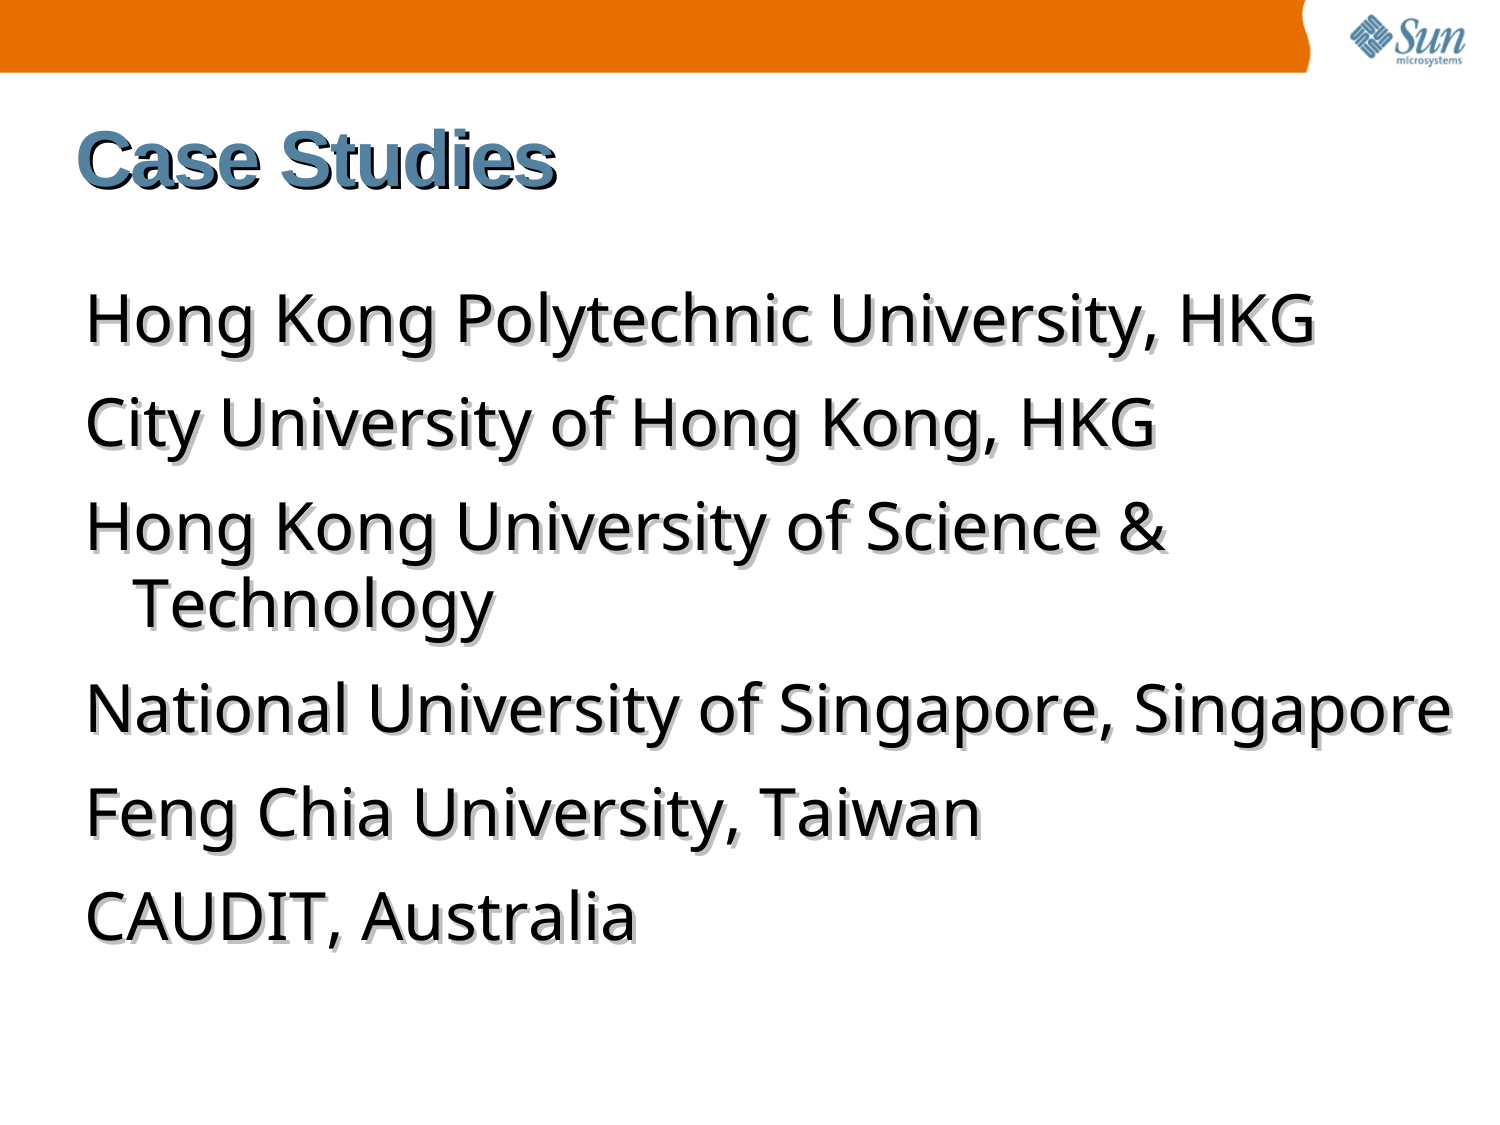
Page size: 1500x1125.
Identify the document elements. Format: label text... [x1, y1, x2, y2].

picture [0, 0, 1500, 75]
title Case Studies [75, 122, 1438, 228]
list Hong Kong Polytechnic University, HKG City University of Hong Kong, HKG Hong Kong University of Science & Technology National University of Singapore, Singapore Feng Chia University, Taiwan CAUDIT, Australia [64, 280, 1463, 1041]
